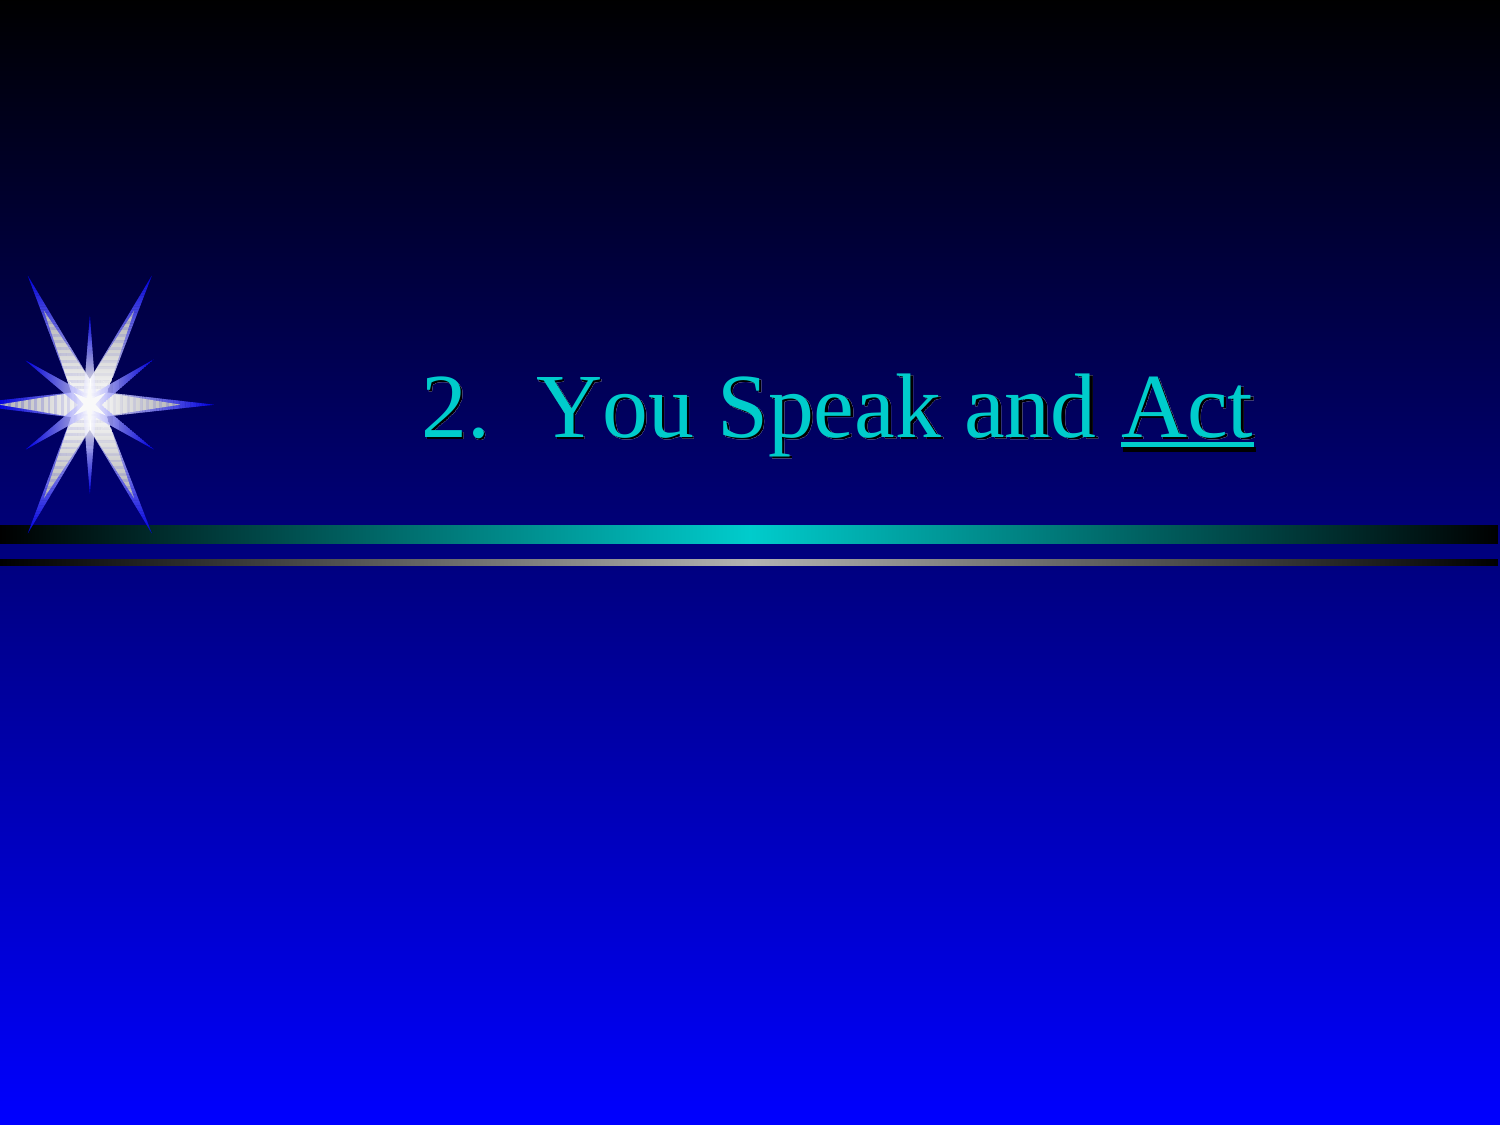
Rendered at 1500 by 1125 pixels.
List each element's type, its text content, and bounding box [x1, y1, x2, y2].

title 2. You Speak and Act [200, 312, 1476, 501]
